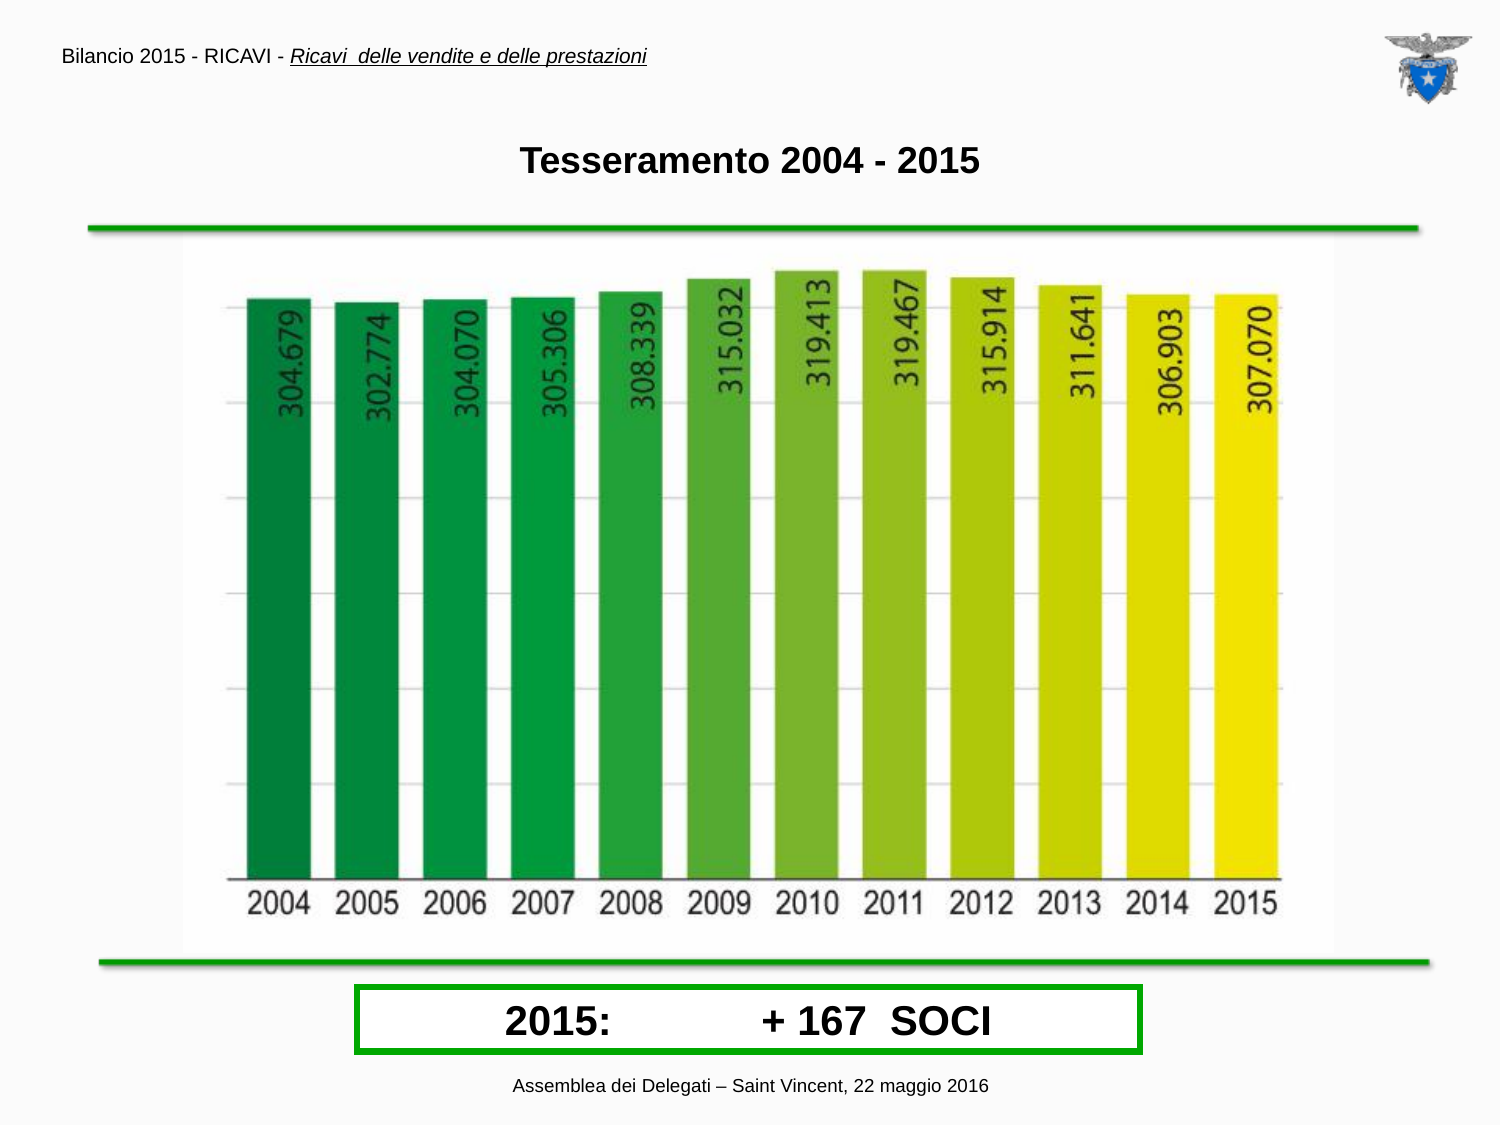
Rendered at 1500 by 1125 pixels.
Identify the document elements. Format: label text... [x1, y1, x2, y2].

picture [82, 219, 1441, 978]
text_box Tesseramento 2004 - 2015 [247, 128, 1252, 190]
text_box 2015: + 167 SOCI [357, 986, 1141, 1052]
text_box Bilancio 2015 - RICAVI - Ricavi delle vendite e delle prestazioni [46, 35, 715, 76]
picture [1382, 29, 1477, 112]
text_box Assemblea dei Delegati – Saint Vincent, 22 maggio 2016 [263, 1066, 1238, 1105]
